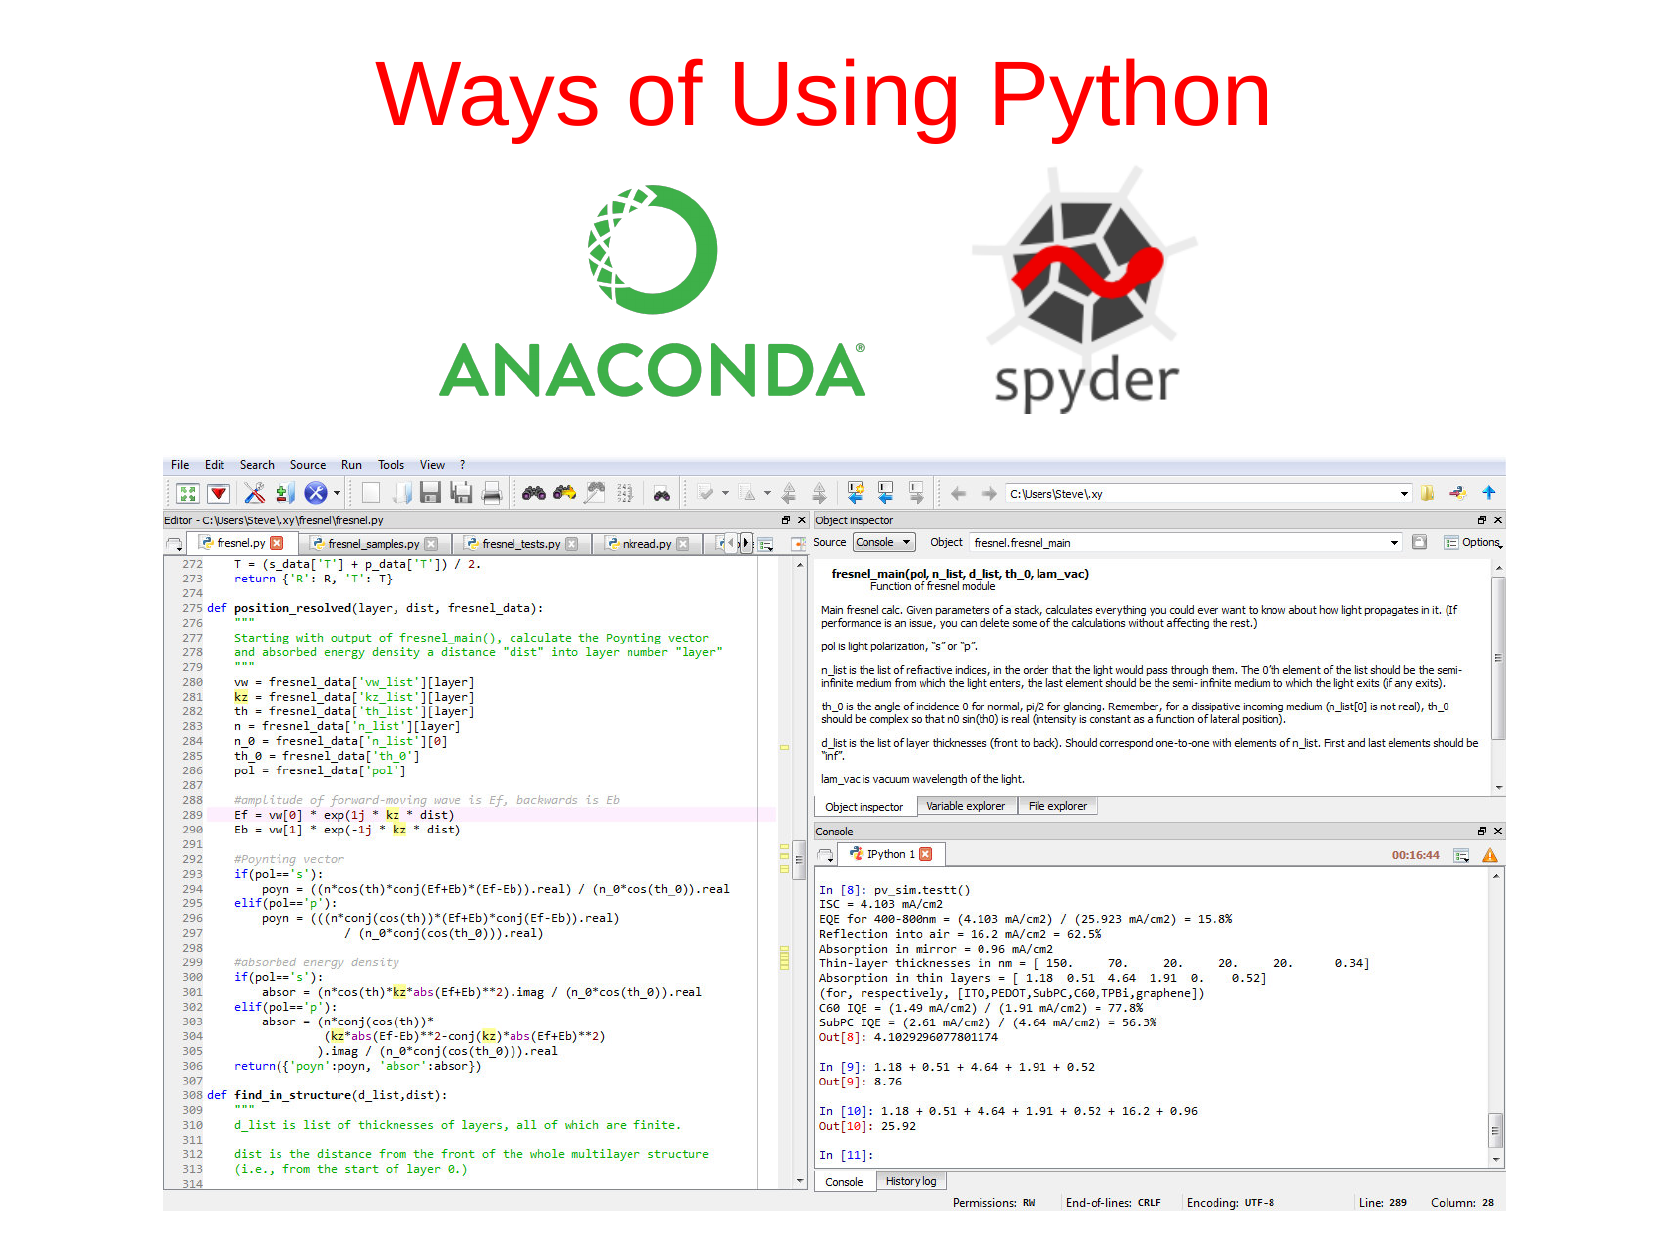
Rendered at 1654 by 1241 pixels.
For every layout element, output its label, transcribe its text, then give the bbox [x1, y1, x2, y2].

picture [960, 163, 1211, 414]
picture [163, 455, 1506, 1211]
picture [435, 181, 873, 400]
text_box Ways of Using Python [37, 37, 1613, 151]
